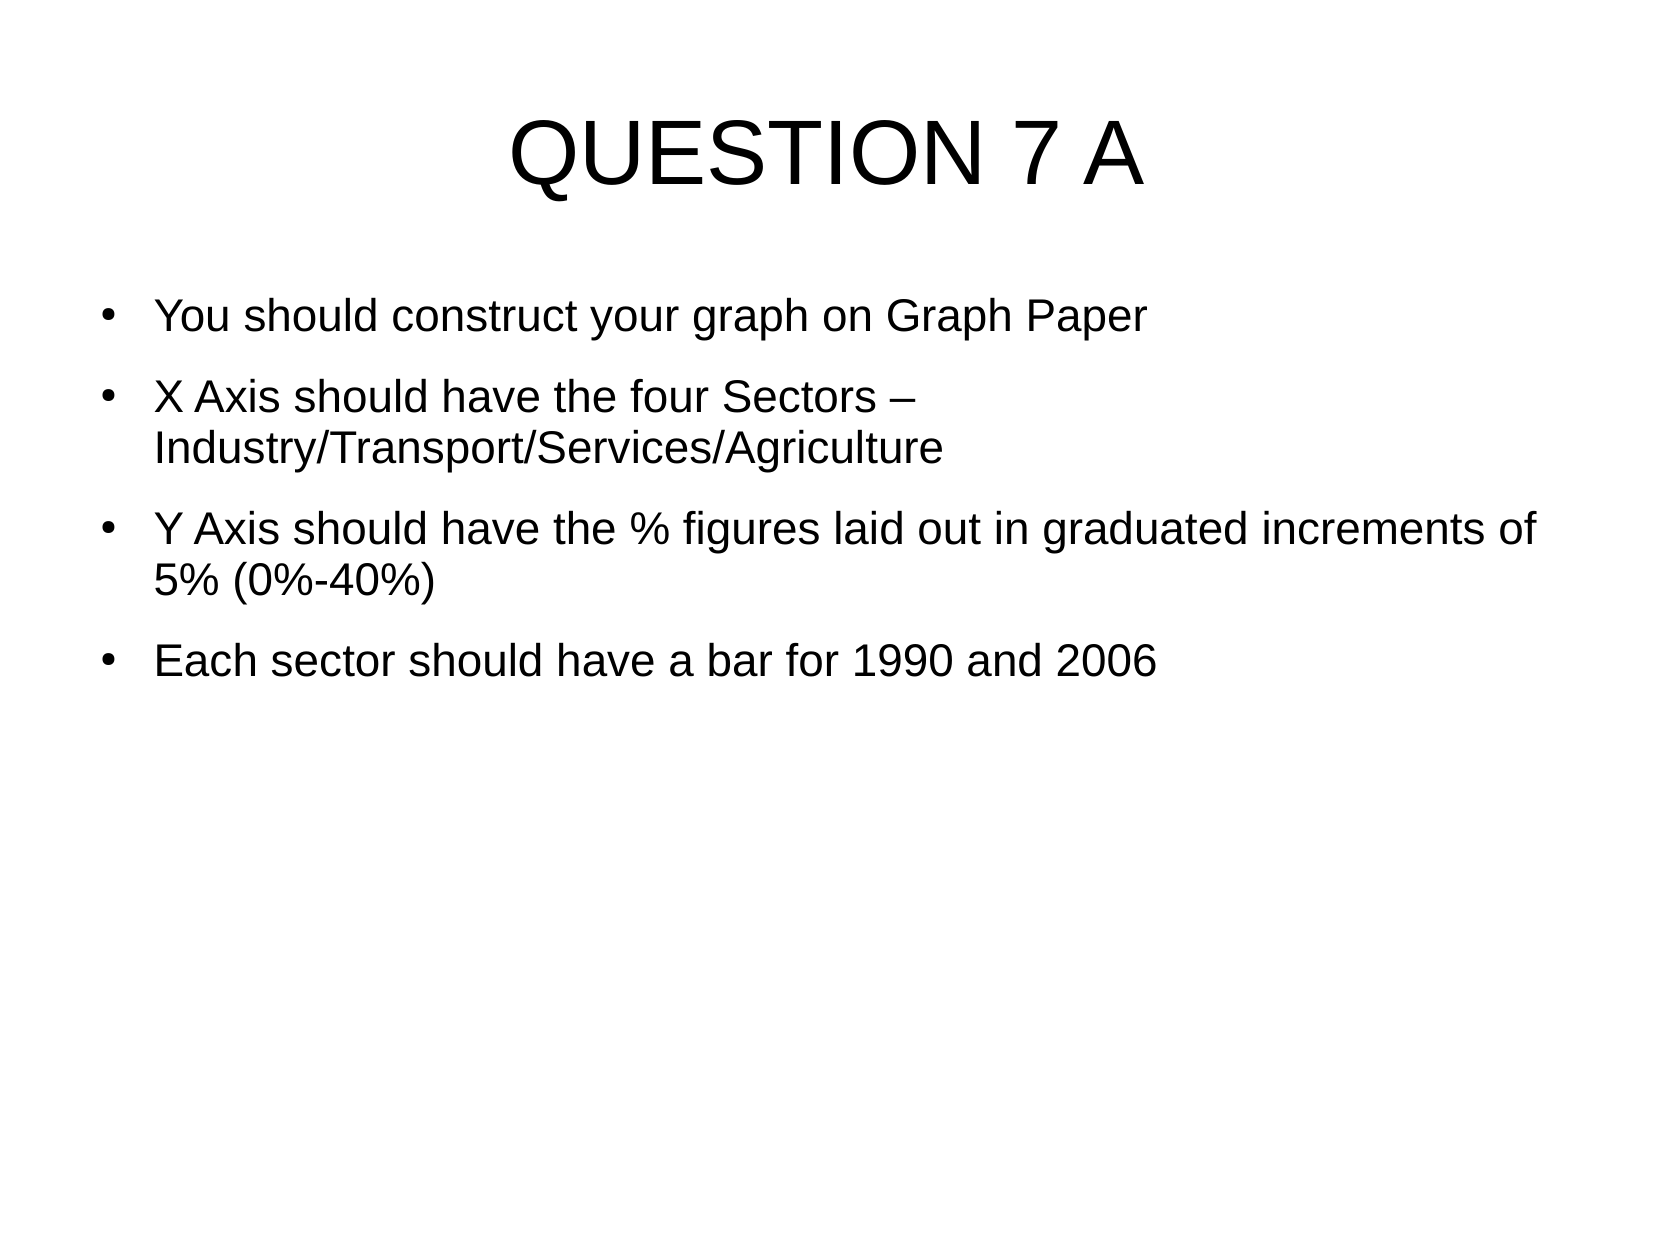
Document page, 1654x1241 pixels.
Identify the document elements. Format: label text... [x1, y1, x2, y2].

title QUESTION 7 A [82, 56, 1571, 250]
list You should construct your graph on Graph Paper X Axis should have the four Sectors – Industry/Transport/Services/Agriculture Y Axis should have the % figures laid out in graduated increments of 5% (0%-40%) Each sector should have a bar for 1990 and 2006 [82, 290, 1571, 1094]
